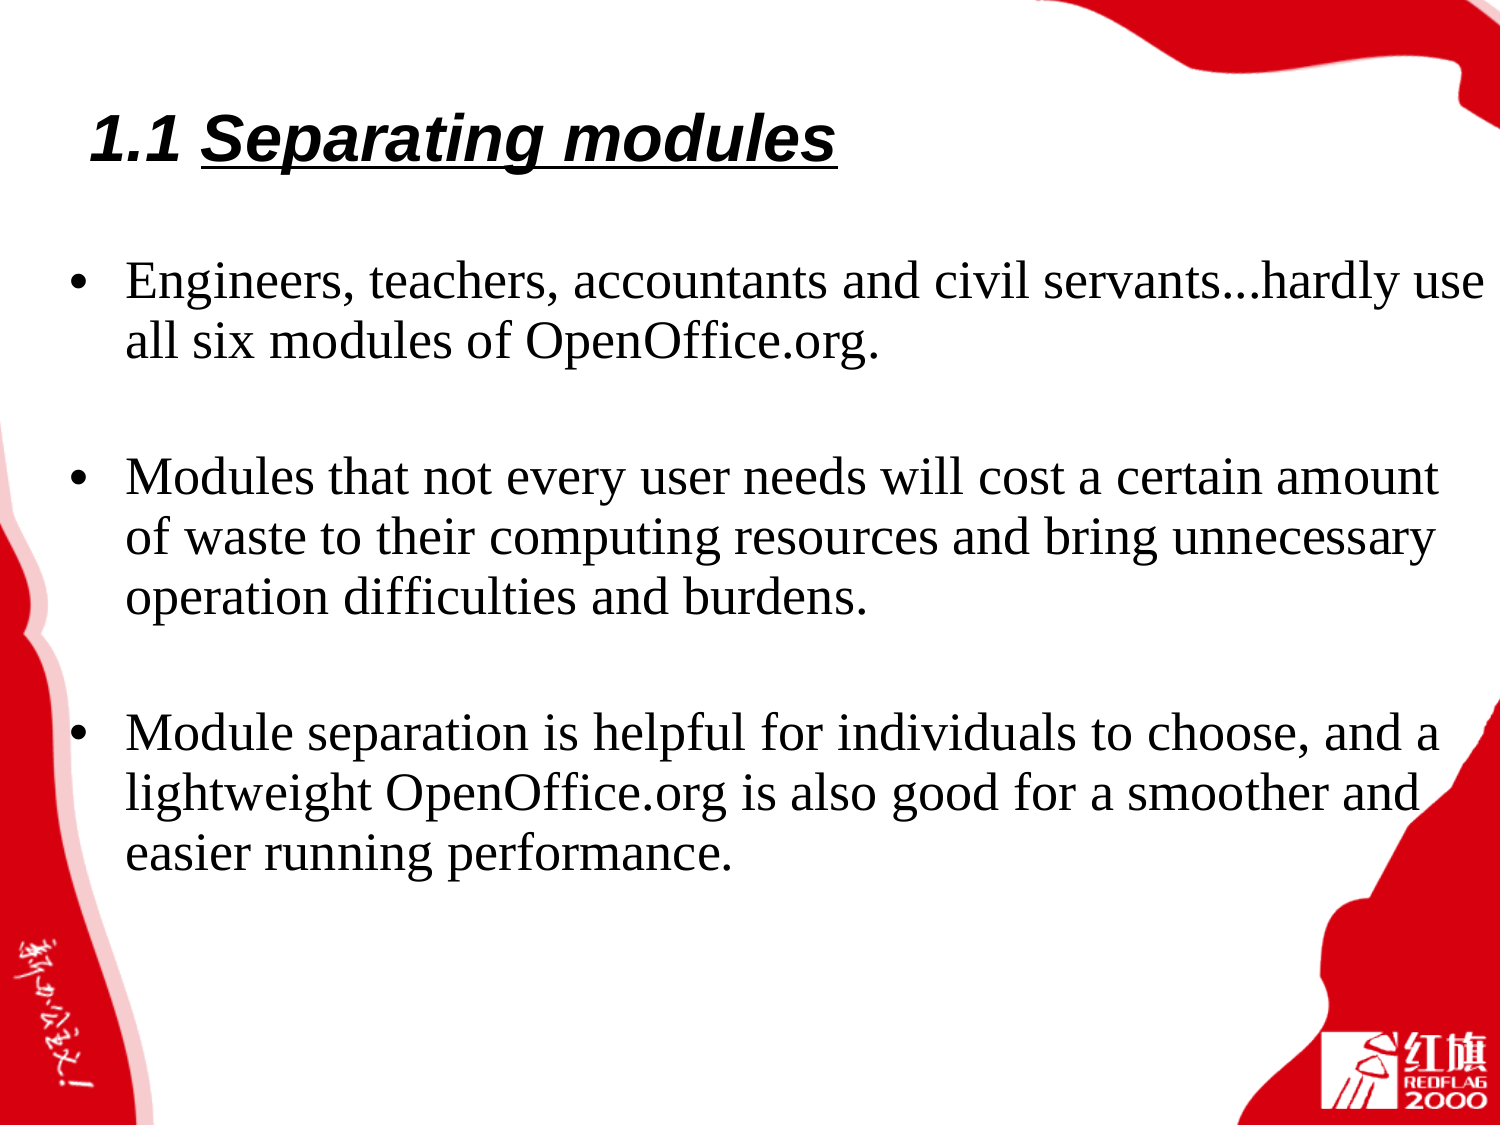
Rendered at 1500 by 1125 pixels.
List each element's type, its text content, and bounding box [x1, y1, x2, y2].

list Engineers, teachers, accountants and civil servants...hardly use all six modules of OpenOffice.org. Modules that not every user needs will cost a certain amount of waste to their computing resources and bring unnecessary operation difficulties and burdens. Module separation is helpful for individuals to choose, and a lightweight OpenOffice.org is also good for a smoother and easier running performance. [69, 250, 1495, 892]
picture [0, 0, 1500, 1125]
title 1.1 Separating modules [75, 45, 1426, 233]
